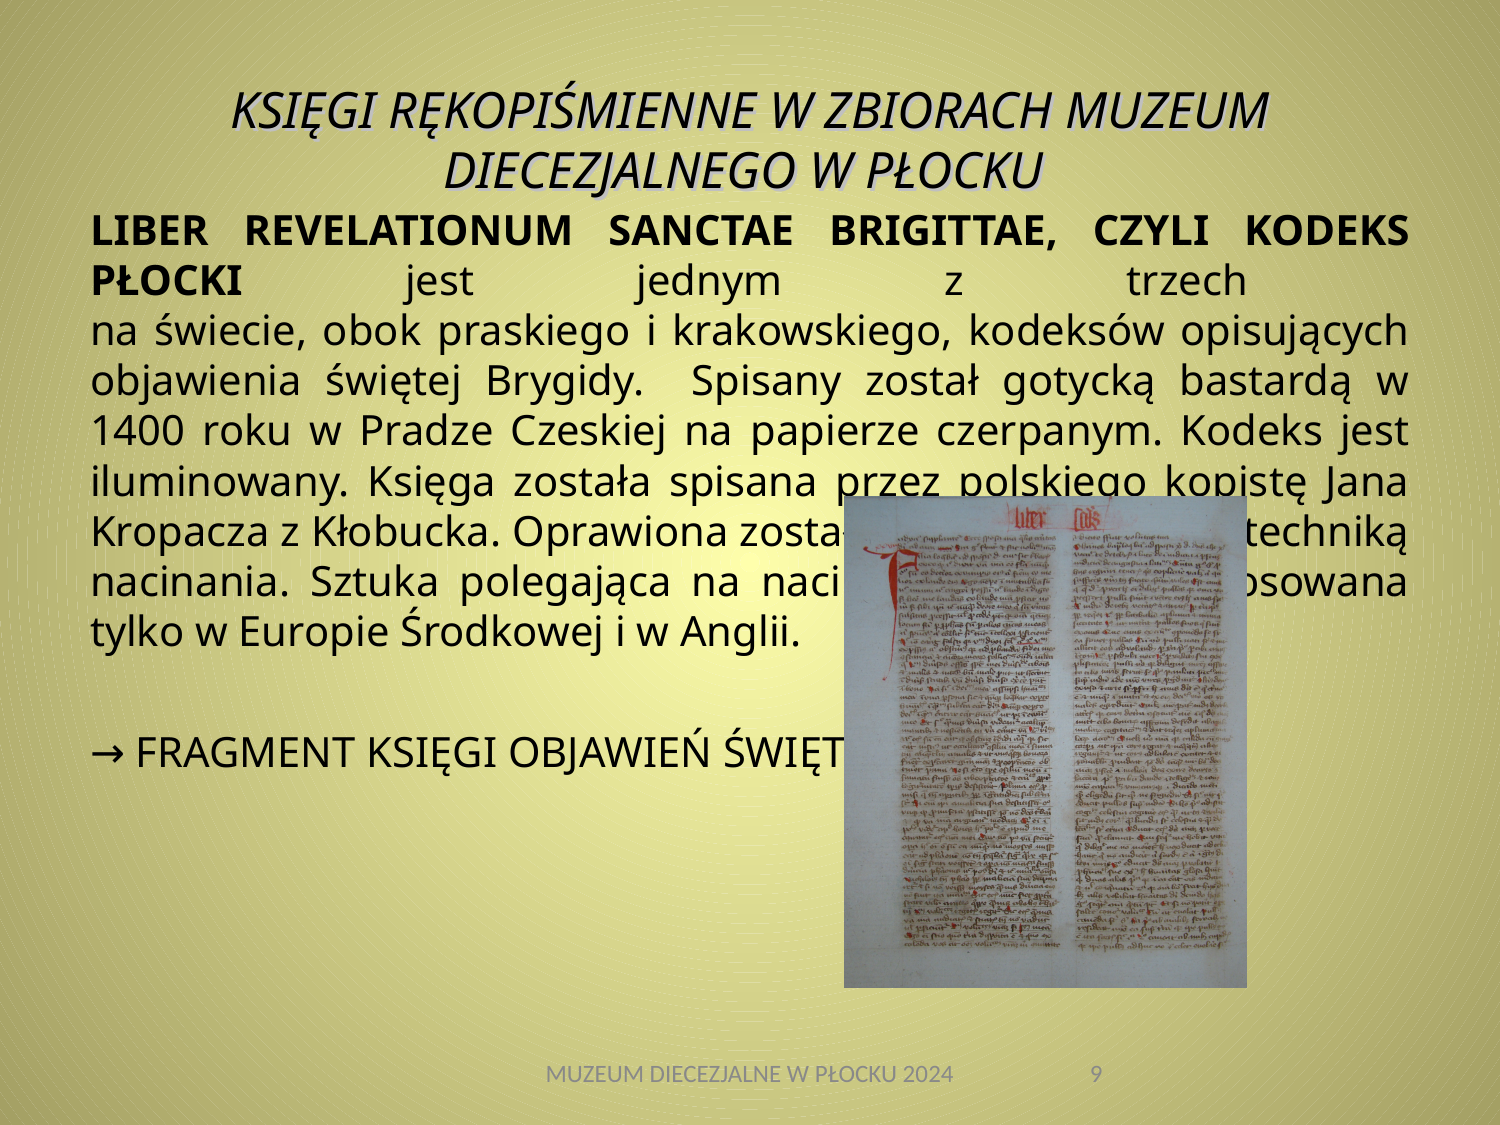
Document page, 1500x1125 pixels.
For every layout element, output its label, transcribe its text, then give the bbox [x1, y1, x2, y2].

title KSIĘGI RĘKOPIŚMIENNE W ZBIORACH MUZEUM DIECEZJALNEGO W PŁOCKU [75, 45, 1426, 196]
text_box [1074, 1042, 1426, 1103]
text_box MUZEUM DIECEZJALNE W PŁOCKU 2024 [512, 1042, 988, 1103]
list LIBER REVELATIONUM SANCTAE BRIGITTAE, CZYLI KODEKS PŁOCKI jest jednym z trzech na świecie, obok praskiego i krakowskiego, kodeksów opisujących objawienia świętej Brygidy. Spisany został gotycką bastardą w 1400 roku w Pradze Czeskiej na papierze czerpanym. Kodeks jest iluminowany. Księga została spisana przez polskiego kopistę Jana Kropacza z Kłobucka. Oprawiona została w skórę zdobioną techniką nacinania. Sztuka polegająca na nacinaniu skóry była stosowana tylko w Europie Środkowej i w Anglii. → FRAGMENT KSIĘGI OBJAWIEŃ ŚWIĘTEJ BRYGIDY [75, 196, 1426, 1005]
picture [844, 496, 1247, 988]
